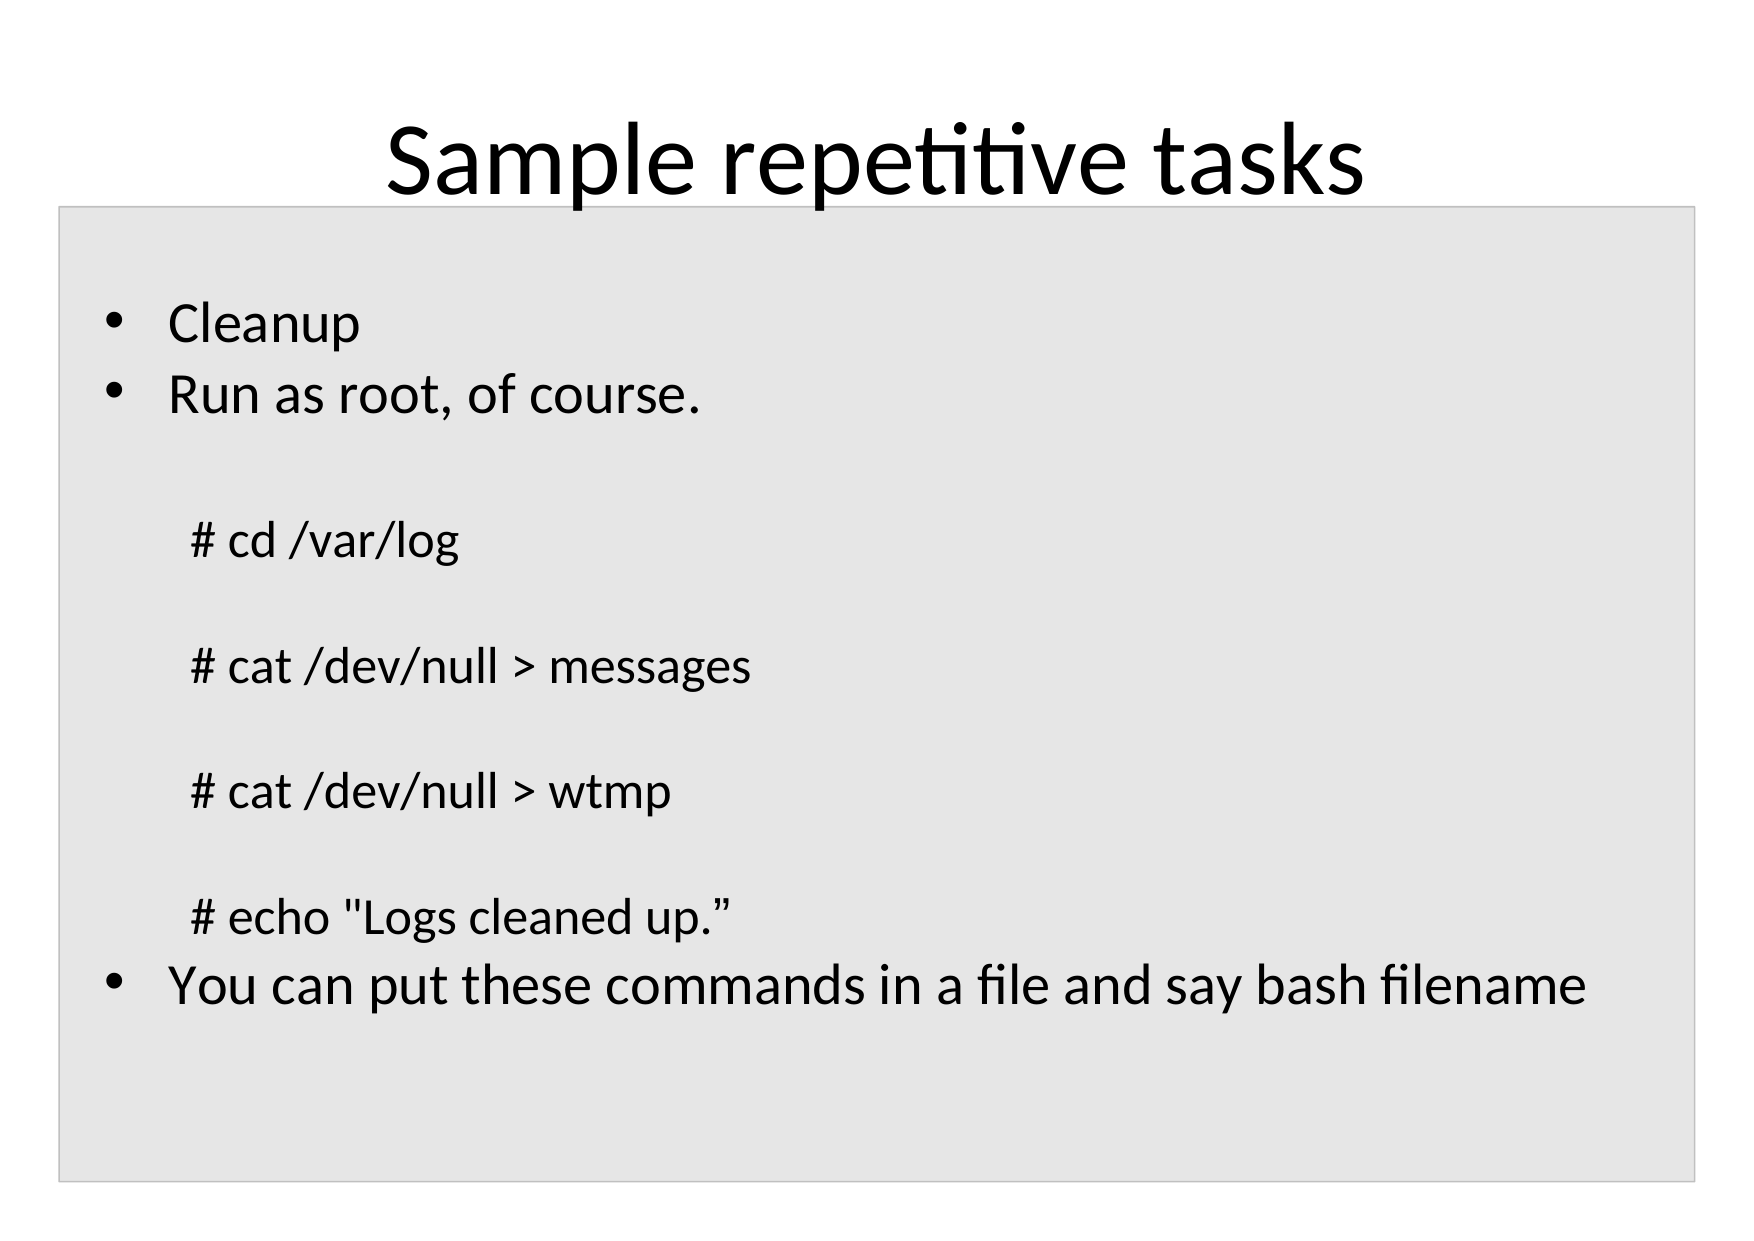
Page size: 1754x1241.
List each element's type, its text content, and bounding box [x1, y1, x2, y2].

text_box [59, 206, 1695, 1182]
list Cleanup Run as root, of course. # cd /var/log # cat /dev/null > messages # cat /dev/null > wtmp # echo "Logs cleaned up.” You can put these commands in a file and say bash filename [87, 289, 1666, 1109]
title Sample repetitive tasks [87, 49, 1666, 257]
